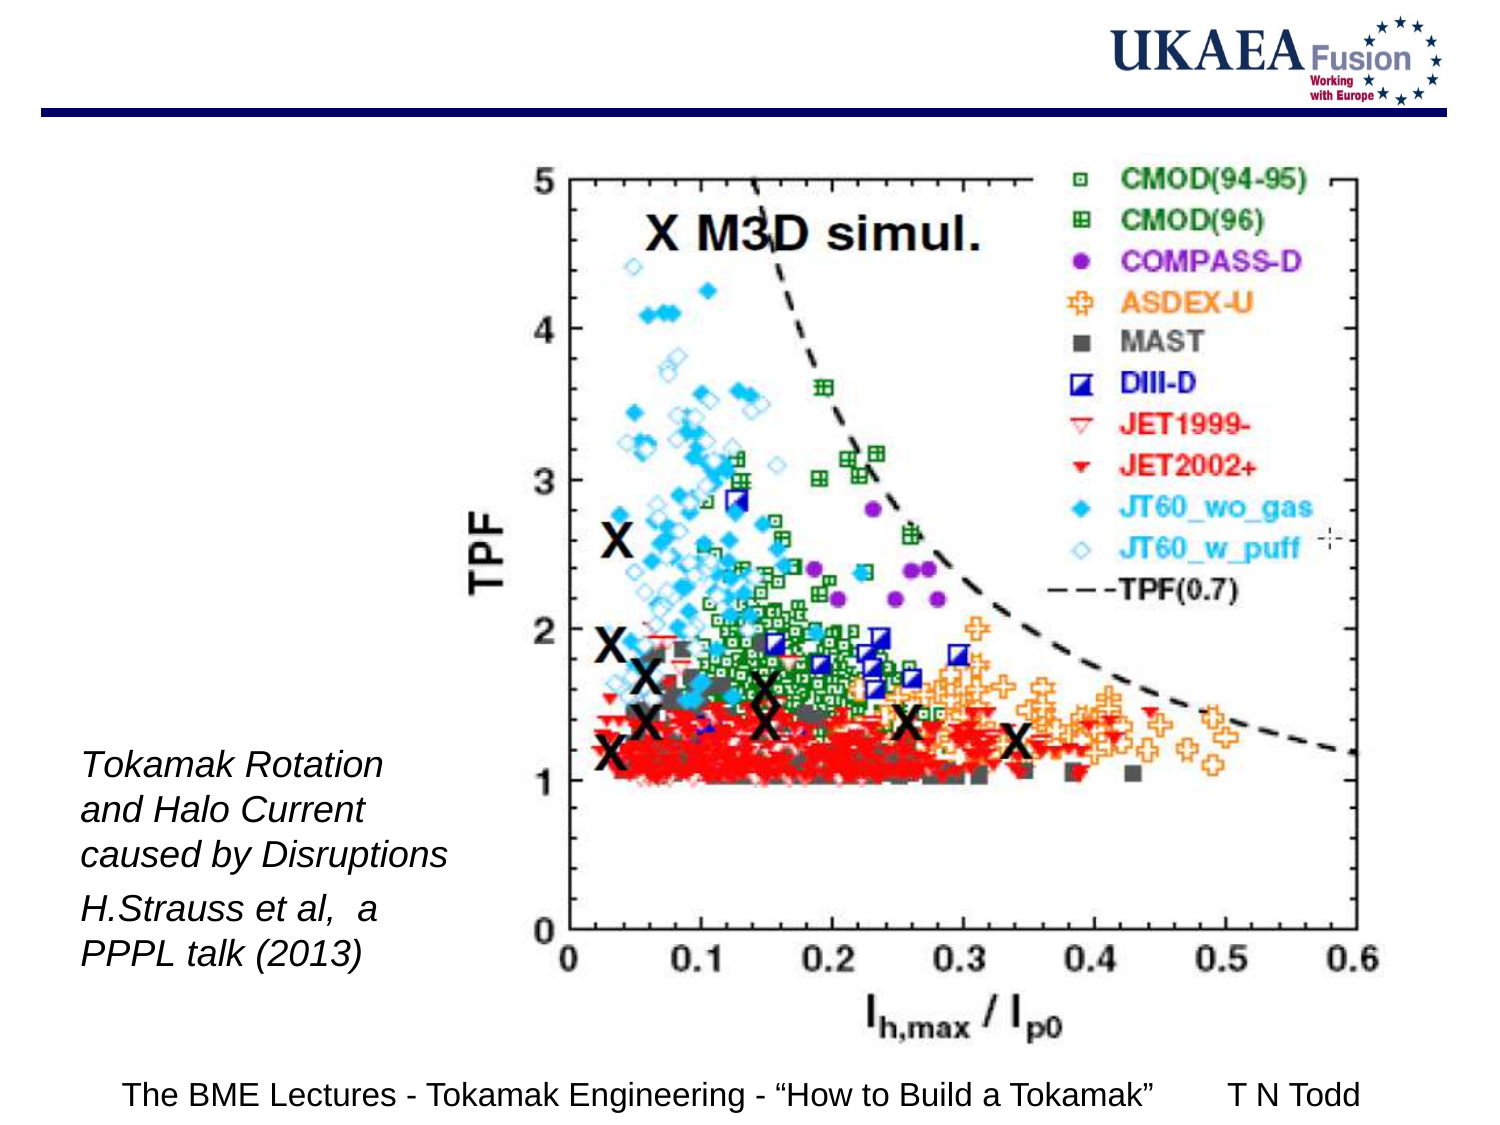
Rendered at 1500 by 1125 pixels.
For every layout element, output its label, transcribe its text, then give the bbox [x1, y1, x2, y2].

picture [1107, 15, 1443, 106]
picture [454, 153, 1394, 1052]
text_box Tokamak Rotation and Halo Current caused by Disruptions H.Strauss et al, a PPPL talk (2013) [65, 732, 473, 982]
